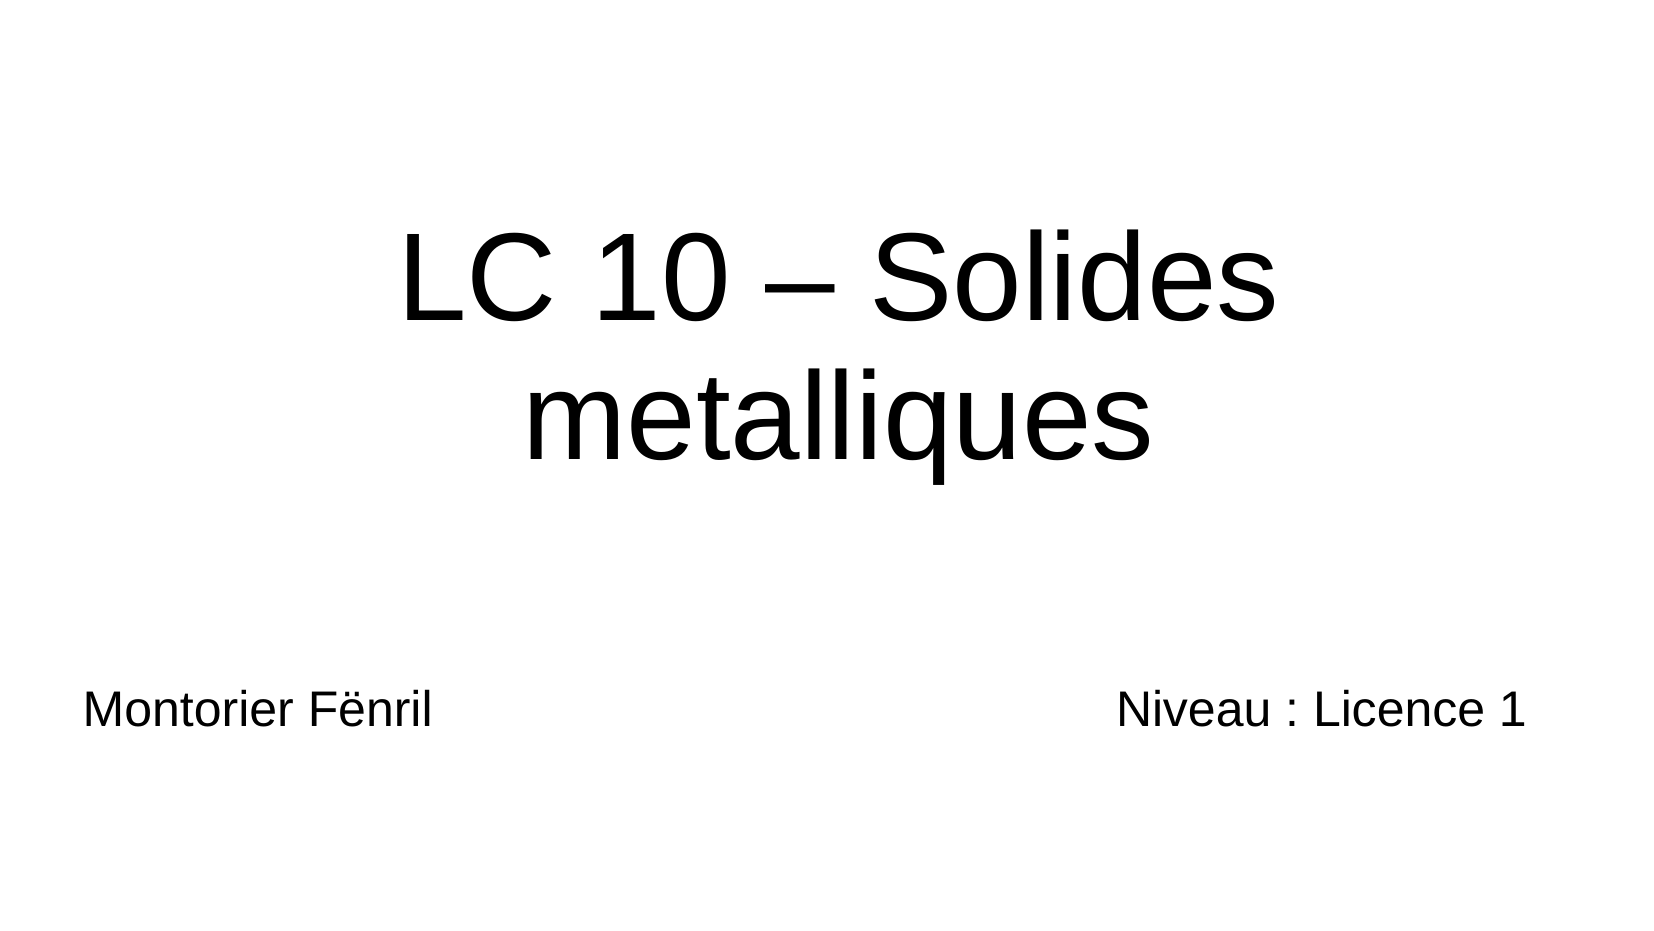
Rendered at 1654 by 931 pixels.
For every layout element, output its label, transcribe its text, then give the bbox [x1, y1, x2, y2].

subtitle Montorier Fënril Niveau : Licence 1 [82, 661, 1571, 758]
title LC 10 – Solides metalliques [94, 136, 1583, 557]
